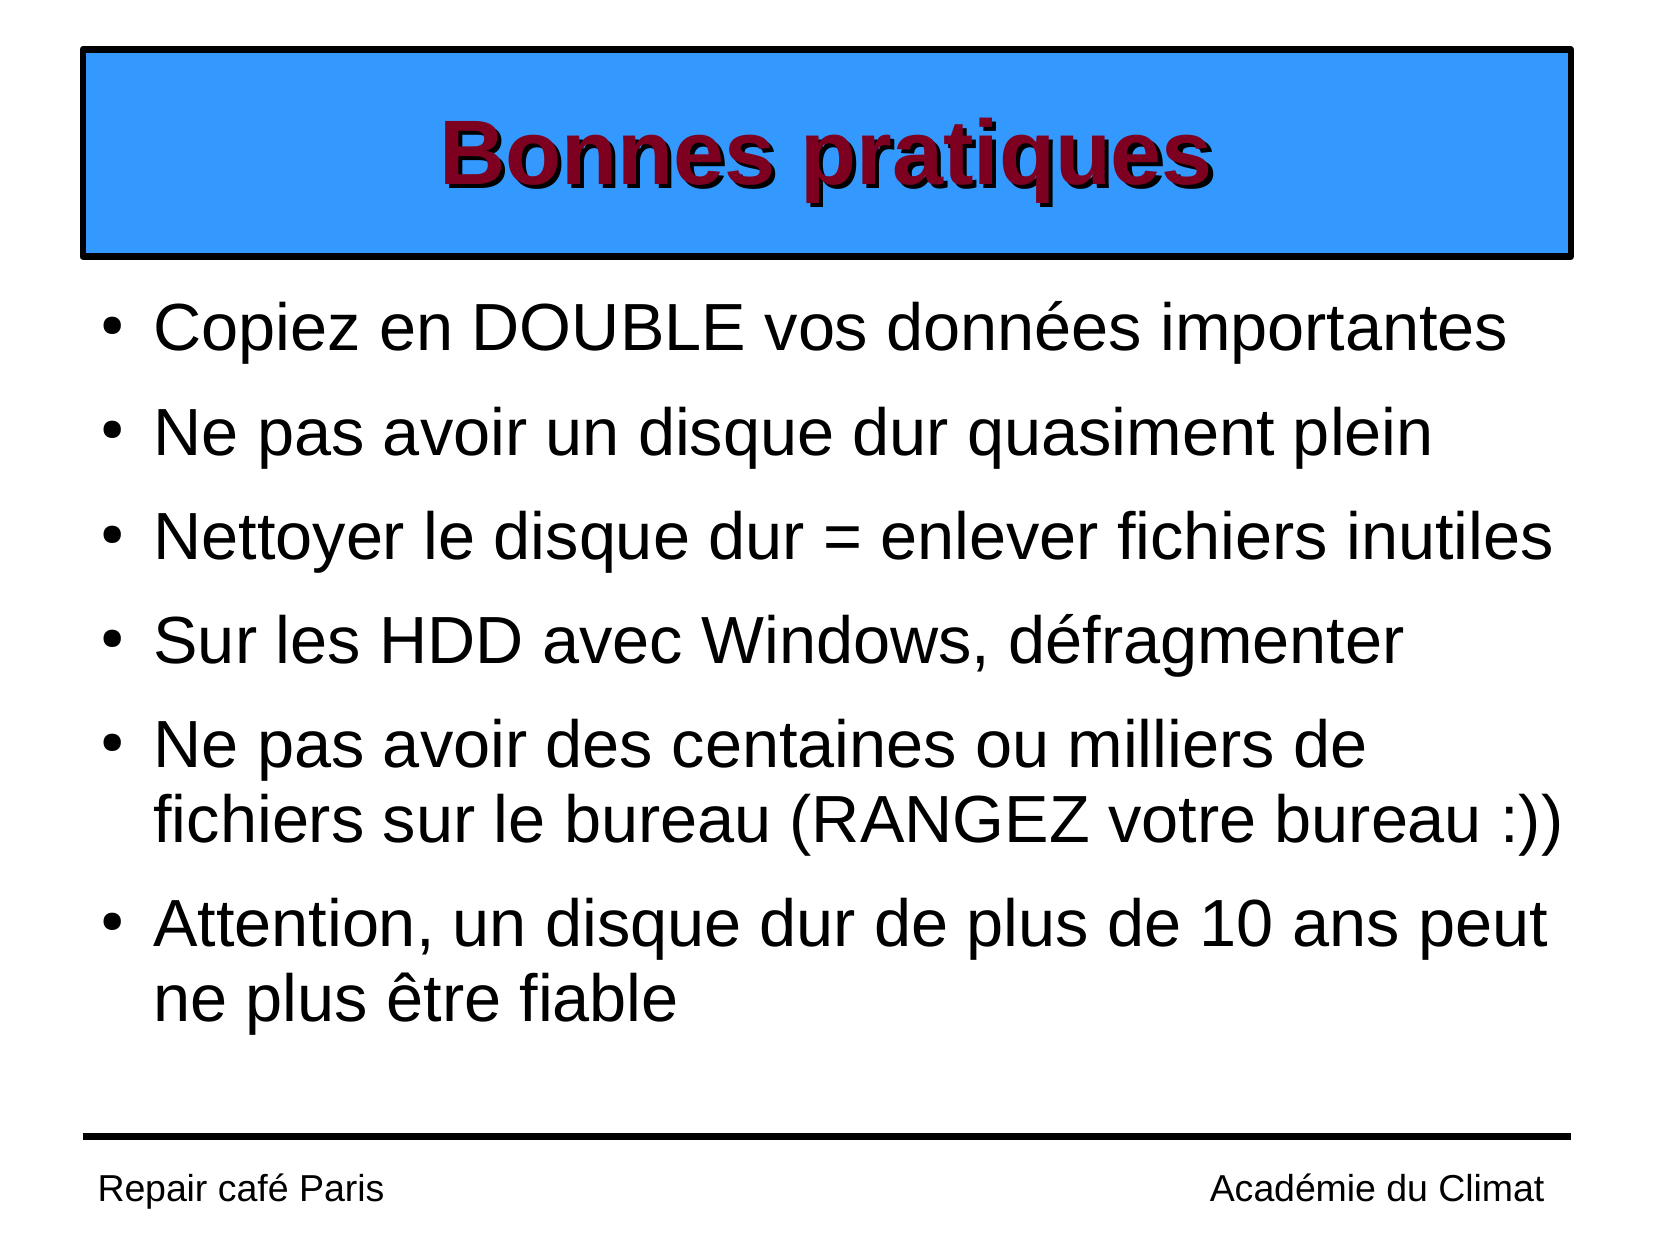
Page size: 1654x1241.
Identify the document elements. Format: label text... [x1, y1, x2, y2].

title Bonnes pratiques [82, 49, 1571, 257]
list Copiez en DOUBLE vos données importantes Ne pas avoir un disque dur quasiment plein Nettoyer le disque dur = enlever fichiers inutiles Sur les HDD avec Windows, défragmenter Ne pas avoir des centaines ou milliers de fichiers sur le bureau (RANGEZ votre bureau :)) Attention, un disque dur de plus de 10 ans peut ne plus être fiable [82, 290, 1571, 1037]
text_box Repair café Paris Académie du Climat [82, 1160, 1571, 1217]
